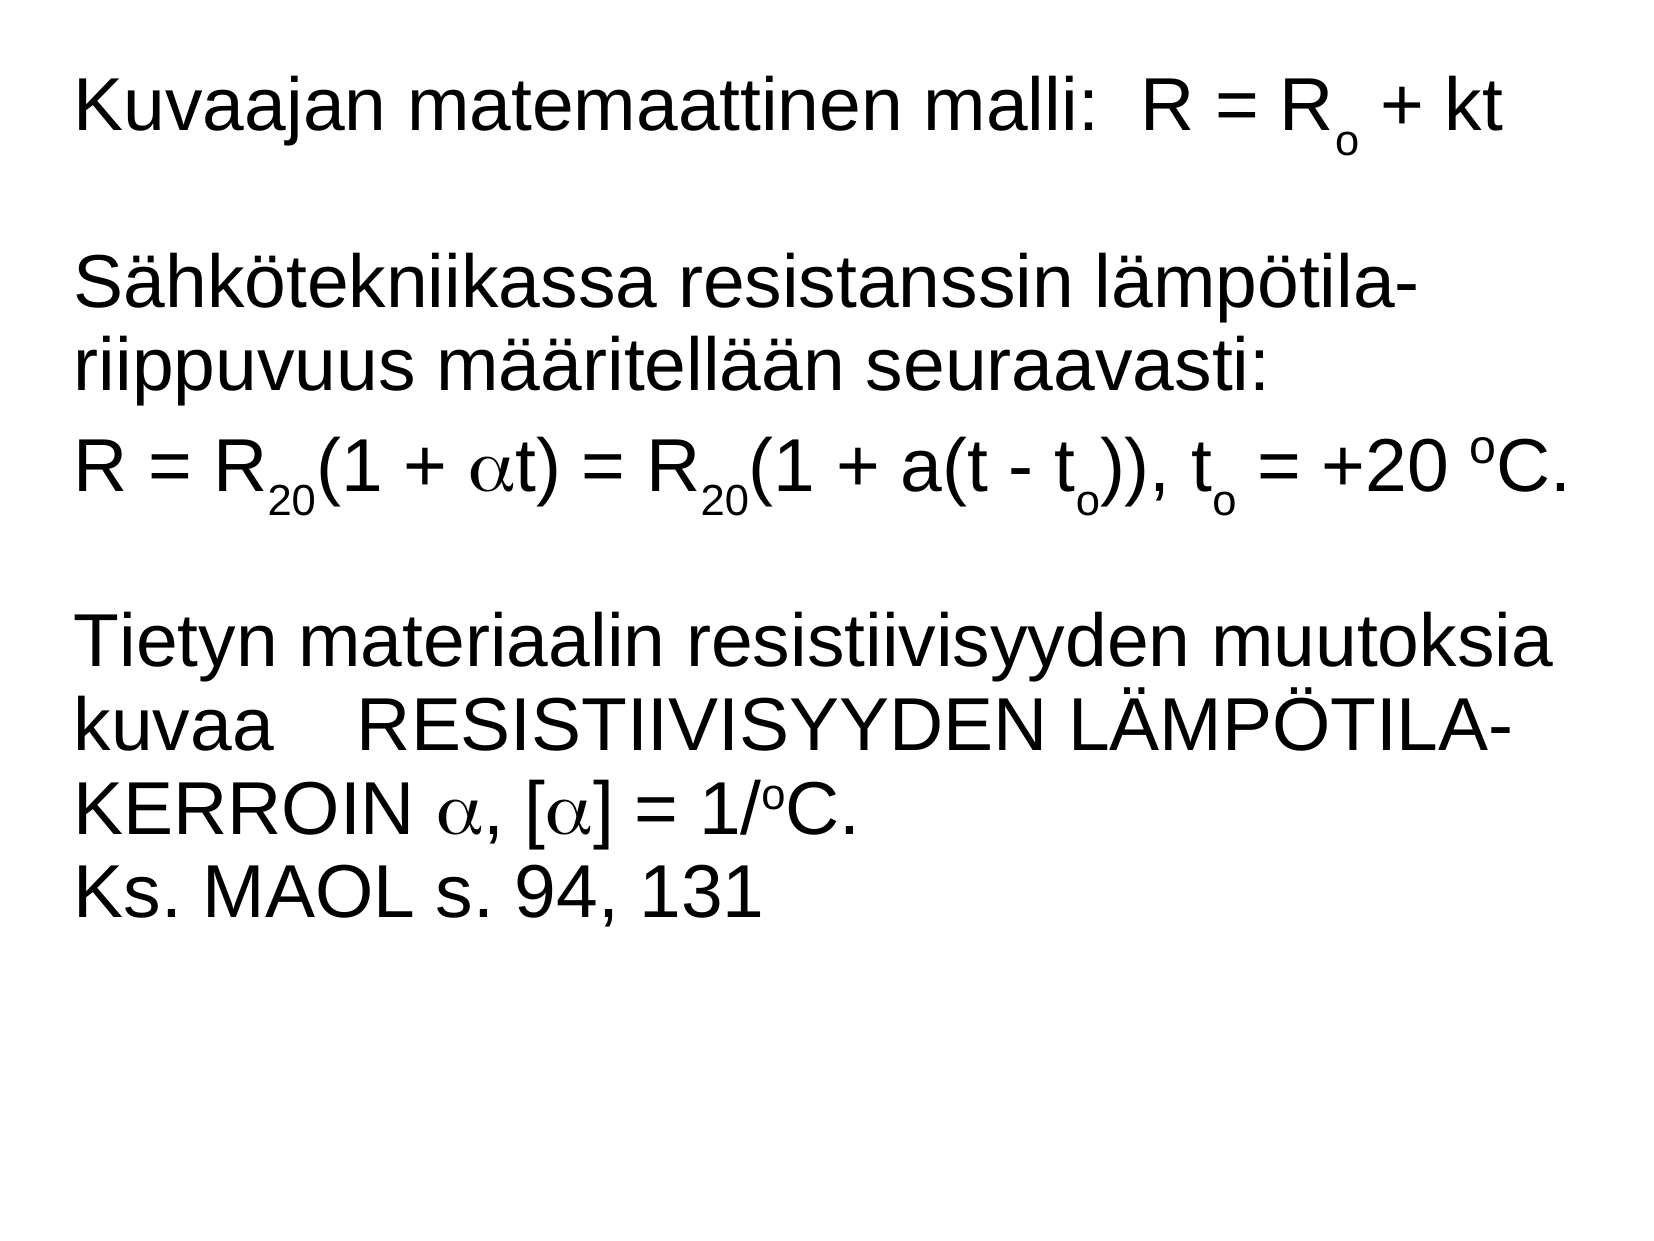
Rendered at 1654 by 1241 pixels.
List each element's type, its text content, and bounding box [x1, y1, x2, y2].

text_box Kuvaajan matemaattinen malli: R = Ro + kt Sähkötekniikassa resistanssin lämpötila-riippuvuus määritellään seuraavasti: R = R20(1 + t) = R20(1 + a(t - to)), to = +20 oC. Tietyn materiaalin resistiivisyyden muutoksia kuvaa RESISTIIVISYYDEN LÄMPÖTILA-KERROIN , [] = 1/oC. Ks. MAOL s. 94, 131 [59, 48, 1654, 1217]
